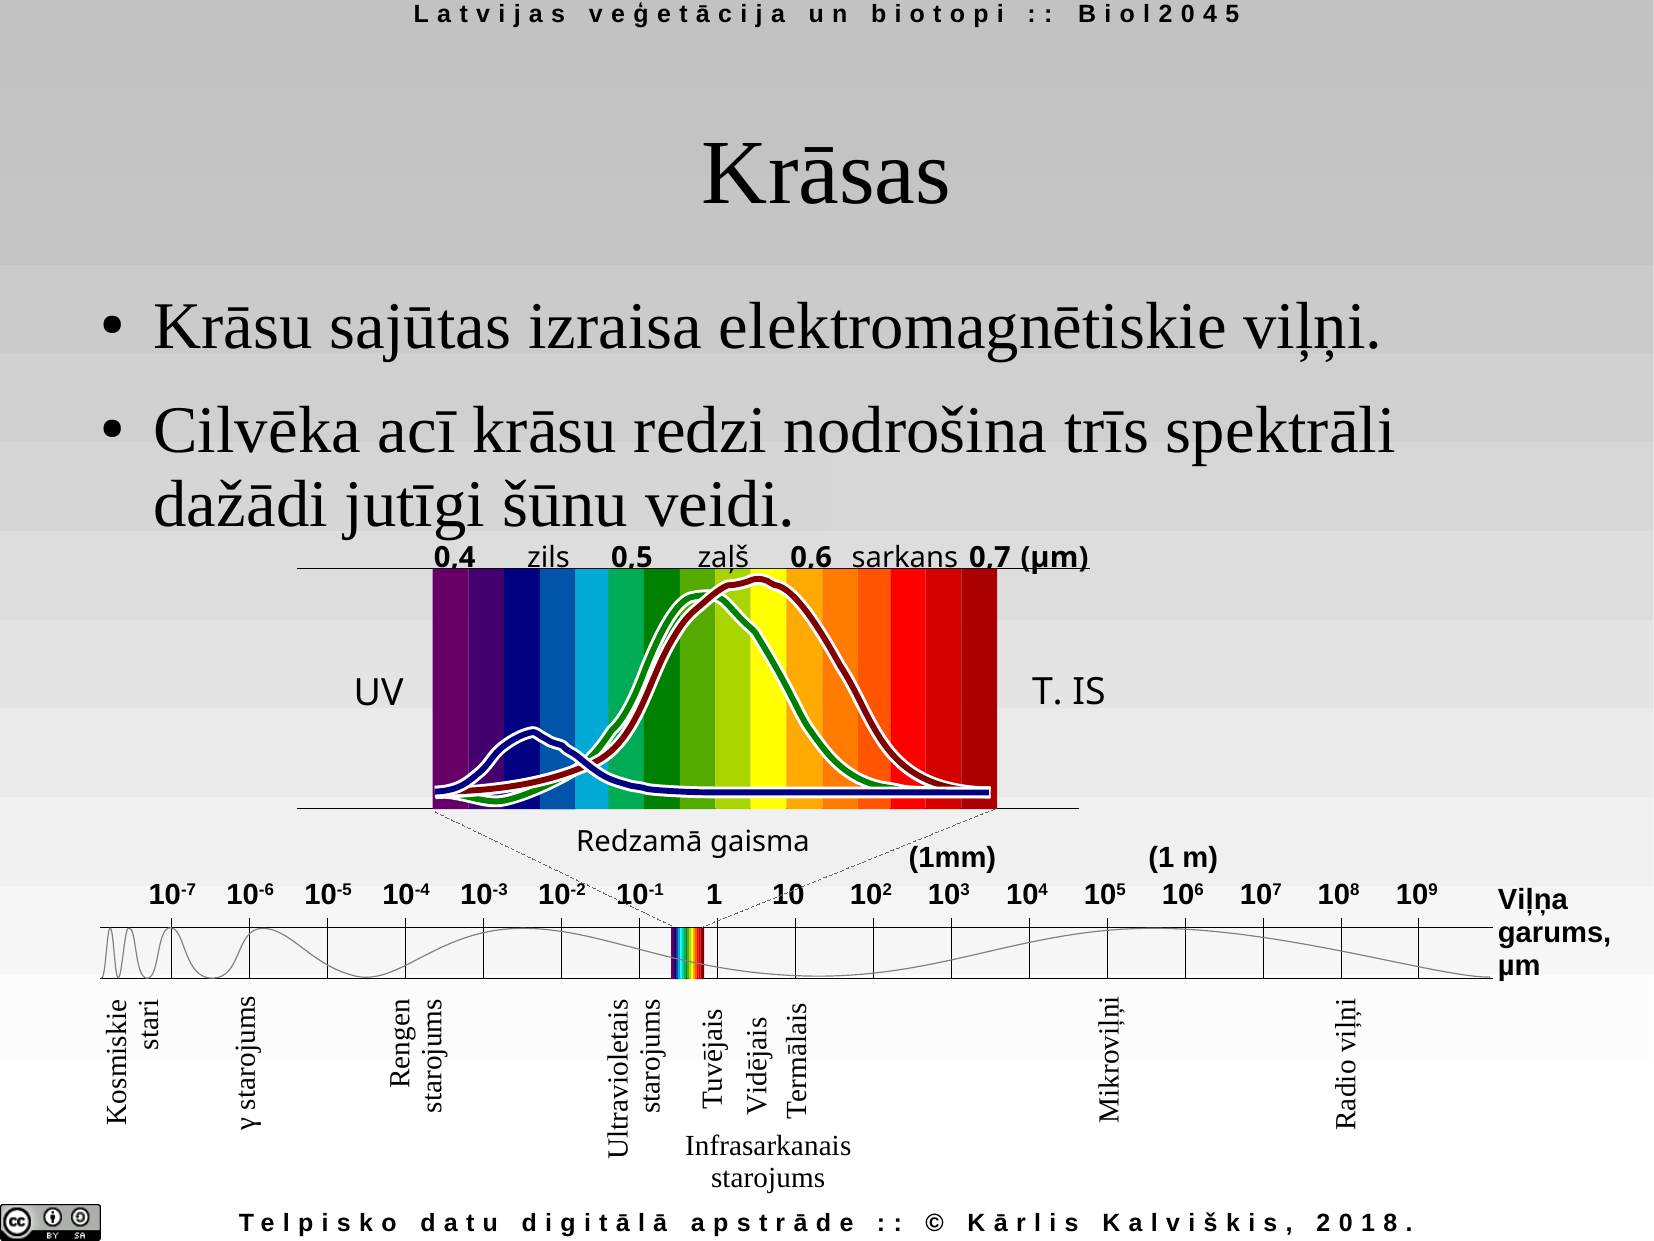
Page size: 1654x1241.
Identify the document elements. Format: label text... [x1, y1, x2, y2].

picture [0, 0, 1654, 1241]
text_box [677, 605, 690, 619]
text_box [476, 739, 574, 784]
text_box 0,5 [609, 536, 655, 568]
text_box 10-7 [148, 878, 197, 912]
text_box Vidējais [740, 999, 773, 1116]
text_box Viļņa garums, µm [1497, 882, 1612, 982]
text_box 105 [1083, 878, 1127, 912]
title Krāsas [29, 49, 1625, 296]
text_box Tuvējais [695, 995, 729, 1110]
text_box Radio viļņi [1329, 995, 1362, 1131]
text_box Mikroviļņi [1092, 995, 1125, 1124]
text_box UV [347, 665, 404, 704]
text_box Ultravioletais starojums [601, 995, 666, 1160]
text_box [671, 927, 681, 958]
text_box [671, 959, 681, 980]
text_box [601, 763, 607, 770]
text_box 0,4 [432, 536, 478, 568]
text_box 0,7 [967, 536, 1013, 569]
text_box [610, 603, 858, 786]
text_box (1mm) [908, 841, 997, 874]
text_box 104 [1005, 878, 1049, 912]
text_box 1 [705, 878, 723, 912]
text_box sarkans [847, 536, 962, 569]
text_box 10-6 [226, 878, 275, 912]
list Krāsu sajūtas izraisa elektromagnētiskie viļņi. Cilvēka acī krāsu redzi nodrošina trīs spektrāli dažādi jutīgi šūnu veidi. [82, 289, 1571, 1113]
text_box (1 m) [1148, 841, 1219, 874]
text_box 10-5 [304, 878, 353, 912]
text_box zaļš [694, 536, 752, 569]
text_box 102 [850, 878, 893, 912]
text_box 106 [1161, 878, 1204, 912]
text_box 109 [1395, 878, 1438, 912]
text_box 103 [927, 878, 971, 912]
text_box (µm) [1020, 536, 1083, 569]
text_box 10-2 [538, 878, 587, 912]
text_box T. IS [1032, 664, 1112, 703]
text_box Kosmiskie stari [99, 995, 165, 1126]
text_box Termālais [780, 997, 813, 1121]
text_box Rengen starojums [383, 995, 448, 1114]
text_box 108 [1317, 878, 1360, 912]
text_box zils [524, 536, 573, 569]
text_box 10-3 [460, 878, 509, 912]
text_box [726, 585, 923, 786]
text_box [685, 927, 705, 963]
text_box Infrasarkanais starojums [685, 1129, 861, 1195]
text_box 0,6 [788, 536, 834, 568]
text_box 10-1 [616, 878, 665, 912]
text_box [432, 568, 607, 810]
text_box 107 [1239, 878, 1282, 912]
text_box γ starojums [228, 995, 262, 1131]
text_box 10 [772, 878, 805, 912]
text_box Redzamā gaisma [599, 820, 787, 853]
text_box [685, 962, 705, 980]
text_box 10-4 [382, 878, 431, 912]
text_box [610, 568, 998, 810]
